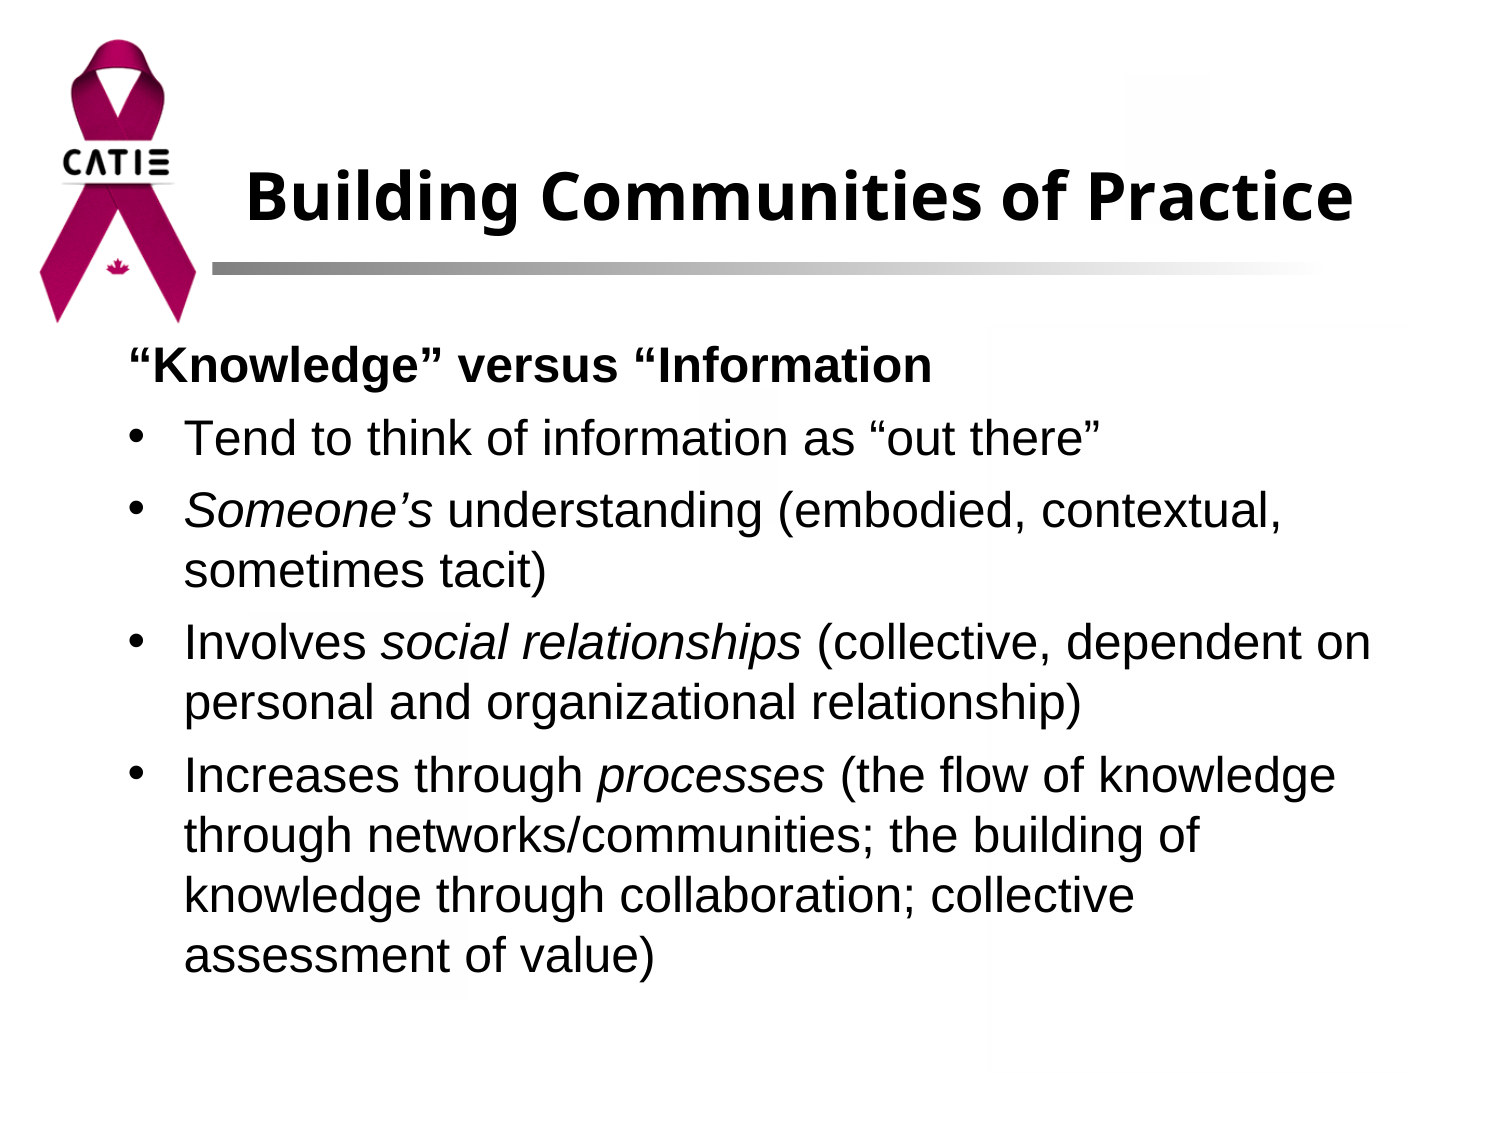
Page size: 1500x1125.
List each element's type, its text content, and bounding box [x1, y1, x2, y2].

list “Knowledge” versus “Information Tend to think of information as “out there” Someone’s understanding (embodied, contextual, sometimes tacit) Involves social relationships (collective, dependent on personal and organizational relationship) Increases through processes (the flow of knowledge through networks/communities; the building of knowledge through collaboration; collective assessment of value) [112, 324, 1388, 1125]
picture [37, 37, 198, 325]
title Building Communities of Practice [212, 99, 1388, 288]
